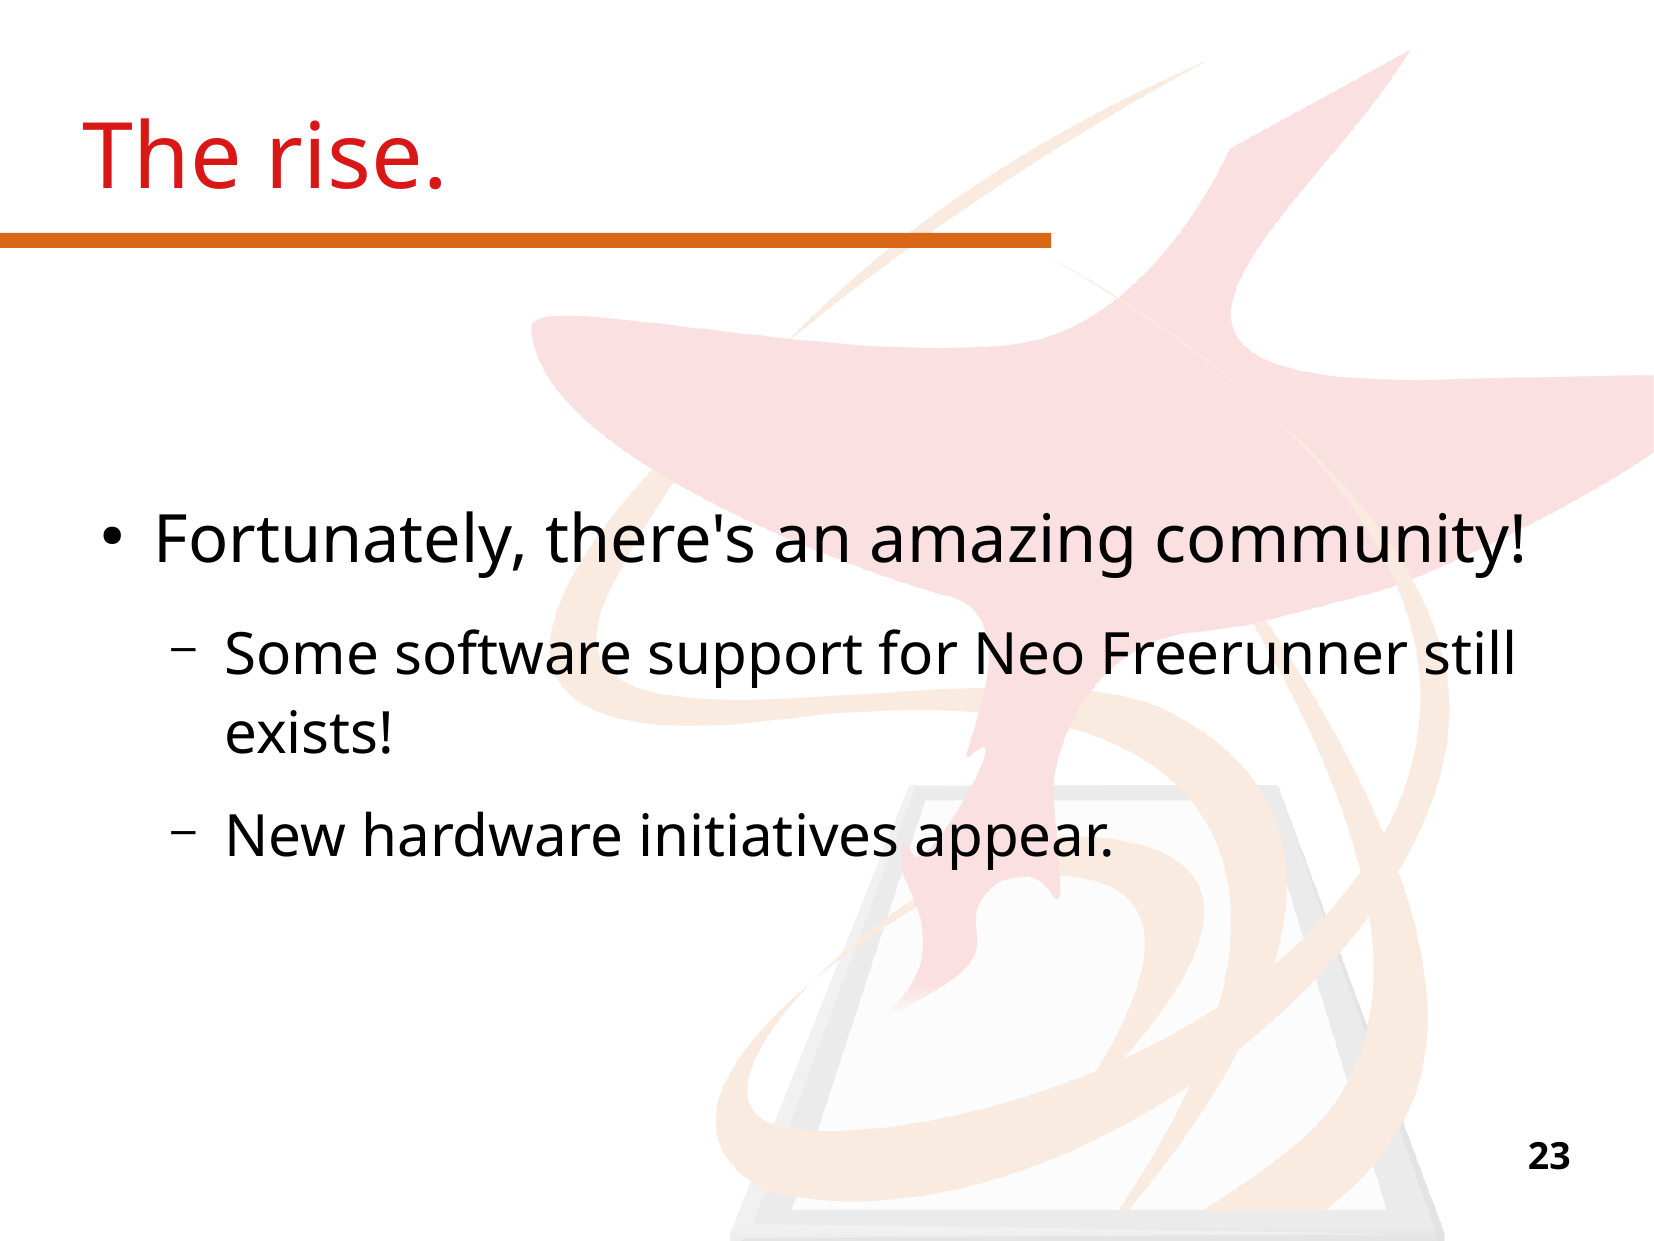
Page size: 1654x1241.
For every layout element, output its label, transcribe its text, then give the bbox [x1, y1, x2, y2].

title The rise. [82, 49, 1571, 257]
list Fortunately, there's an amazing community! Some software support for Neo Freerunner still exists! New hardware initiatives appear. [82, 290, 1571, 1075]
picture [531, 49, 1654, 1241]
